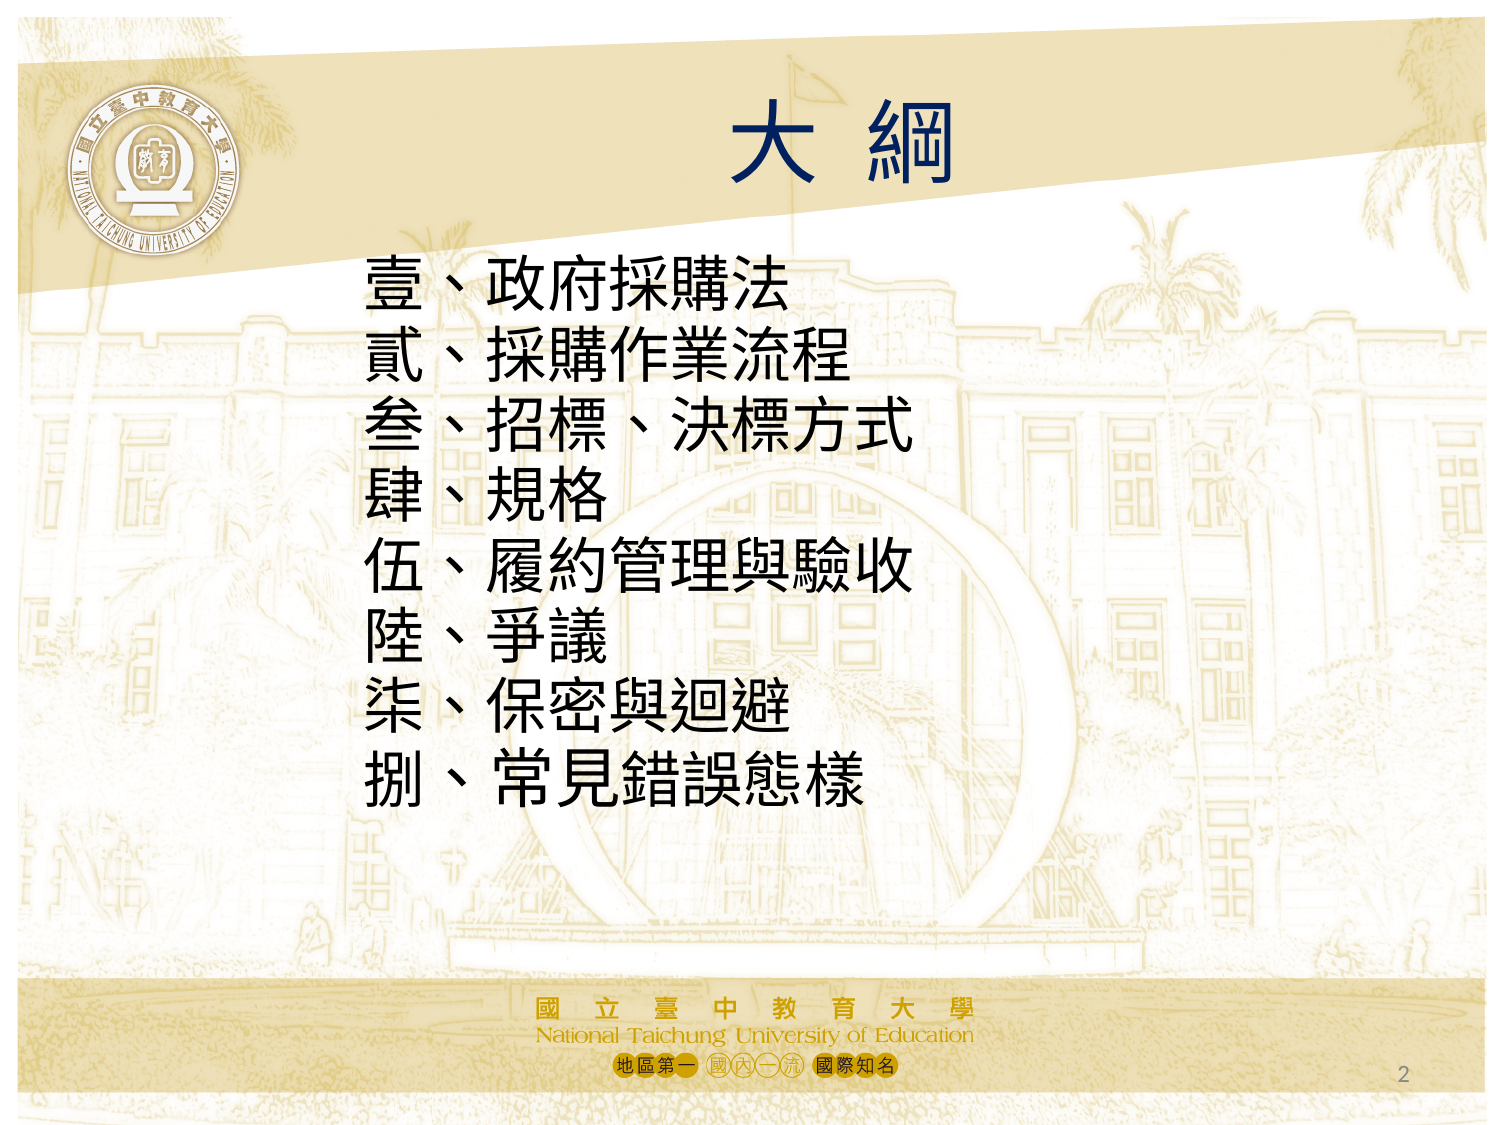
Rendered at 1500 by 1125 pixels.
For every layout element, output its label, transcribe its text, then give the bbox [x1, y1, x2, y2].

text_box <編號> [1074, 1042, 1426, 1103]
list 壹、政府採購法 貳、採購作業流程 叁、招標、決標方式 肆、規格 伍、履約管理與驗收 陸、爭議 柒、保密與迴避 捌、常見錯誤態樣 [348, 255, 1247, 894]
picture [0, 0, 1500, 1125]
title 大 綱 [348, 42, 1188, 220]
